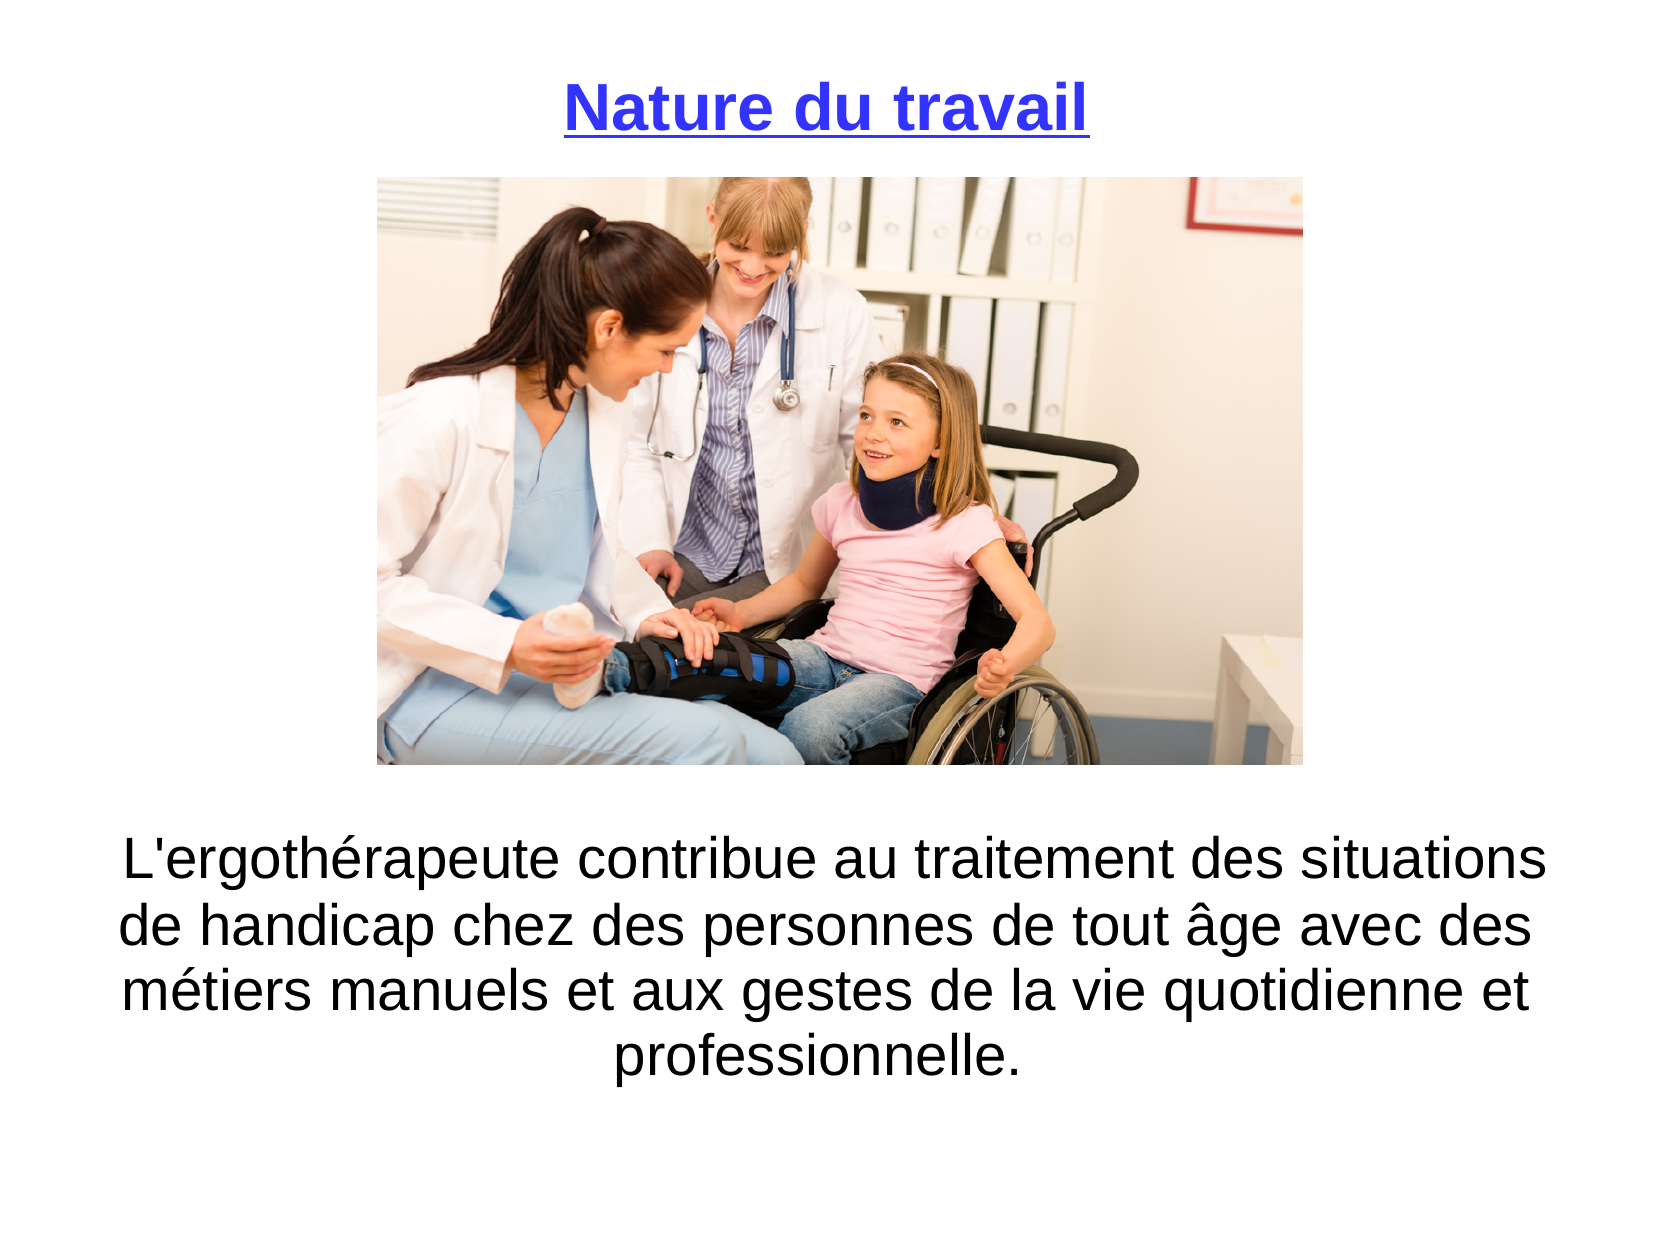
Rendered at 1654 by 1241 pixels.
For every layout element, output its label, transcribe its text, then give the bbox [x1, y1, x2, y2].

picture [377, 177, 1303, 765]
subtitle Nature du travail L'ergothérapeute contribue au traitement des situations de handicap chez des personnes de tout âge avec des métiers manuels et aux gestes de la vie quotidienne et professionnelle. [82, 49, 1571, 1109]
